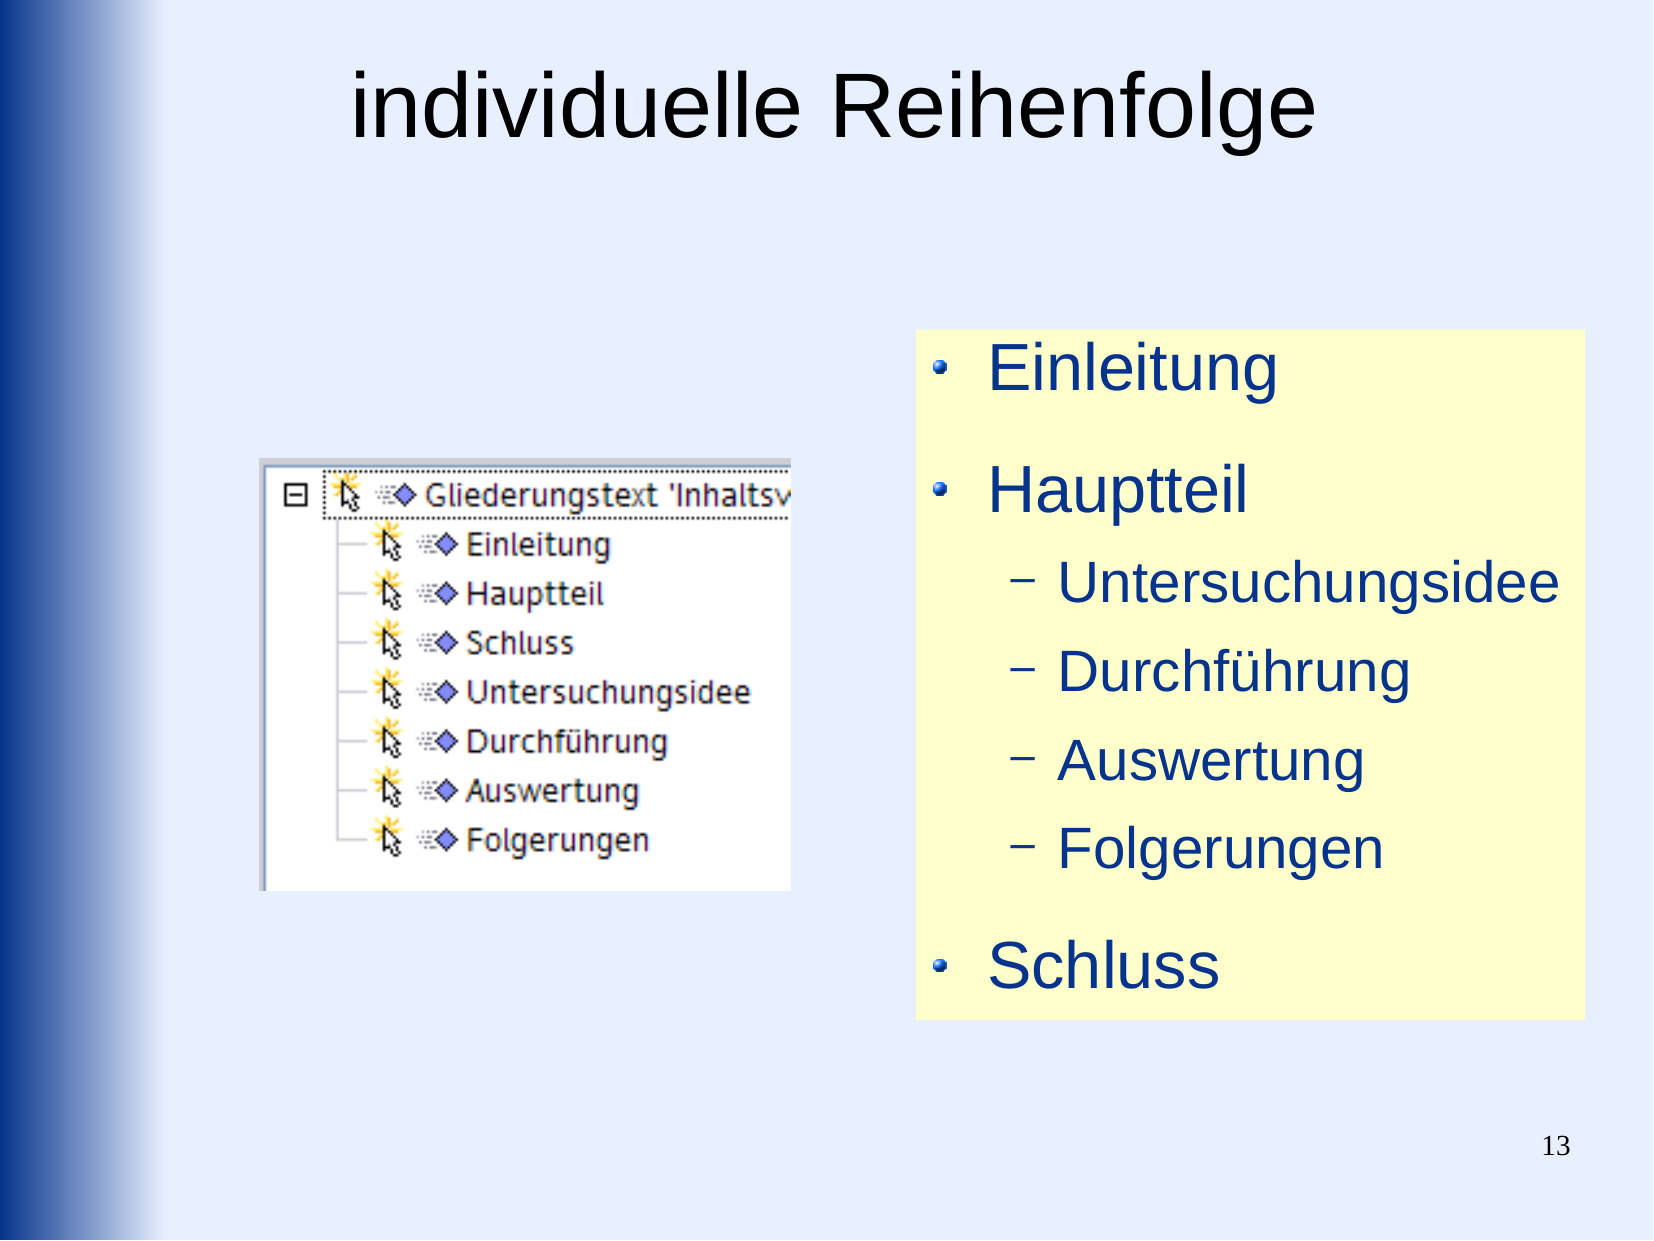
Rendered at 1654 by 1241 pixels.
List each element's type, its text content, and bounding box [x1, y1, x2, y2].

title individuelle Reihenfolge [0, 1, 1654, 210]
picture [259, 458, 791, 891]
list Einleitung Hauptteil Untersuchungsidee Durchführung Auswertung Folgerungen Schluss [916, 329, 1586, 1021]
